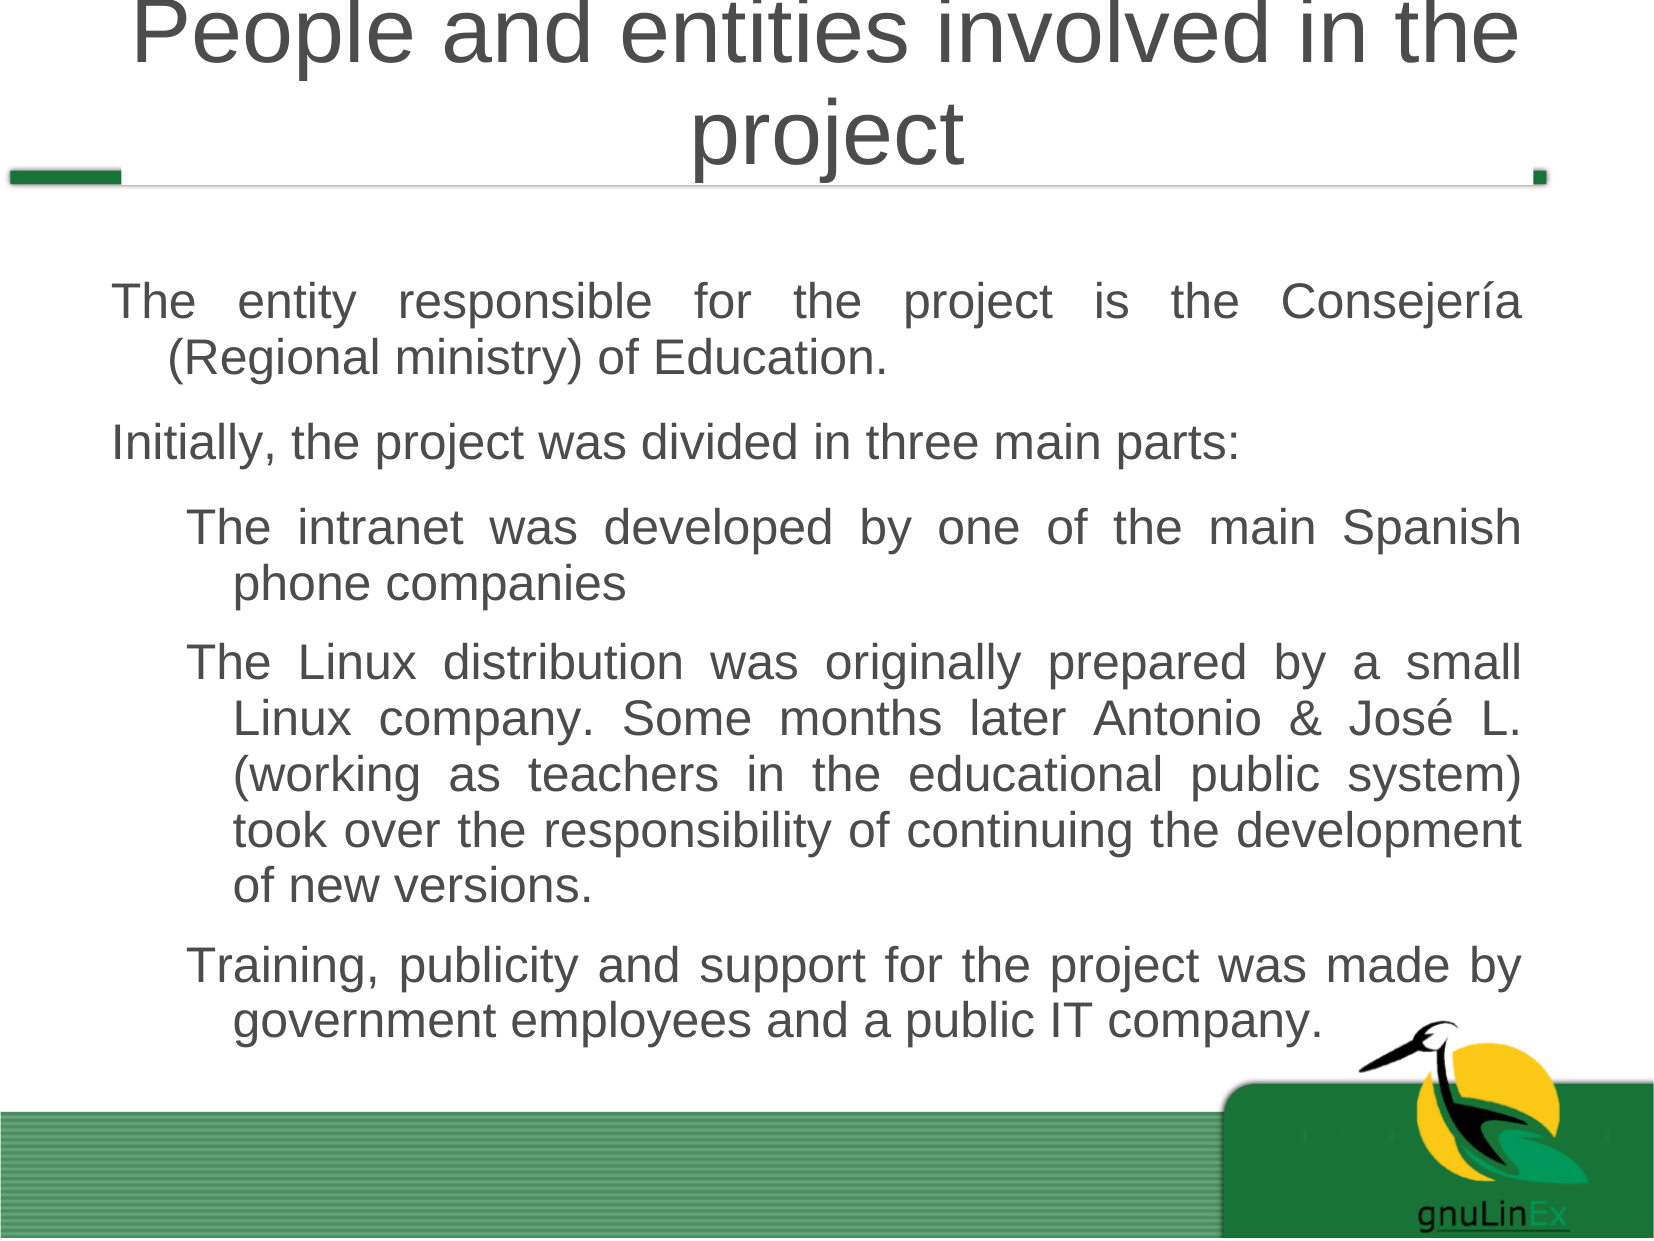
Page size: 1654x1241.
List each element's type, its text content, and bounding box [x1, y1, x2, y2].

list The entity responsible for the project is the Consejería (Regional ministry) of Education. Initially, the project was divided in three main parts: The intranet was developed by one of the main Spanish phone companies The Linux distribution was originally prepared by a small Linux company. Some months later Antonio & José L. (working as teachers in the educational public system) took over the responsibility of continuing the development of new versions. Training, publicity and support for the project was made by government employees and a public IT company. [110, 273, 1523, 1065]
title People and entities involved in the project [121, 0, 1534, 164]
picture [0, 0, 1654, 1238]
